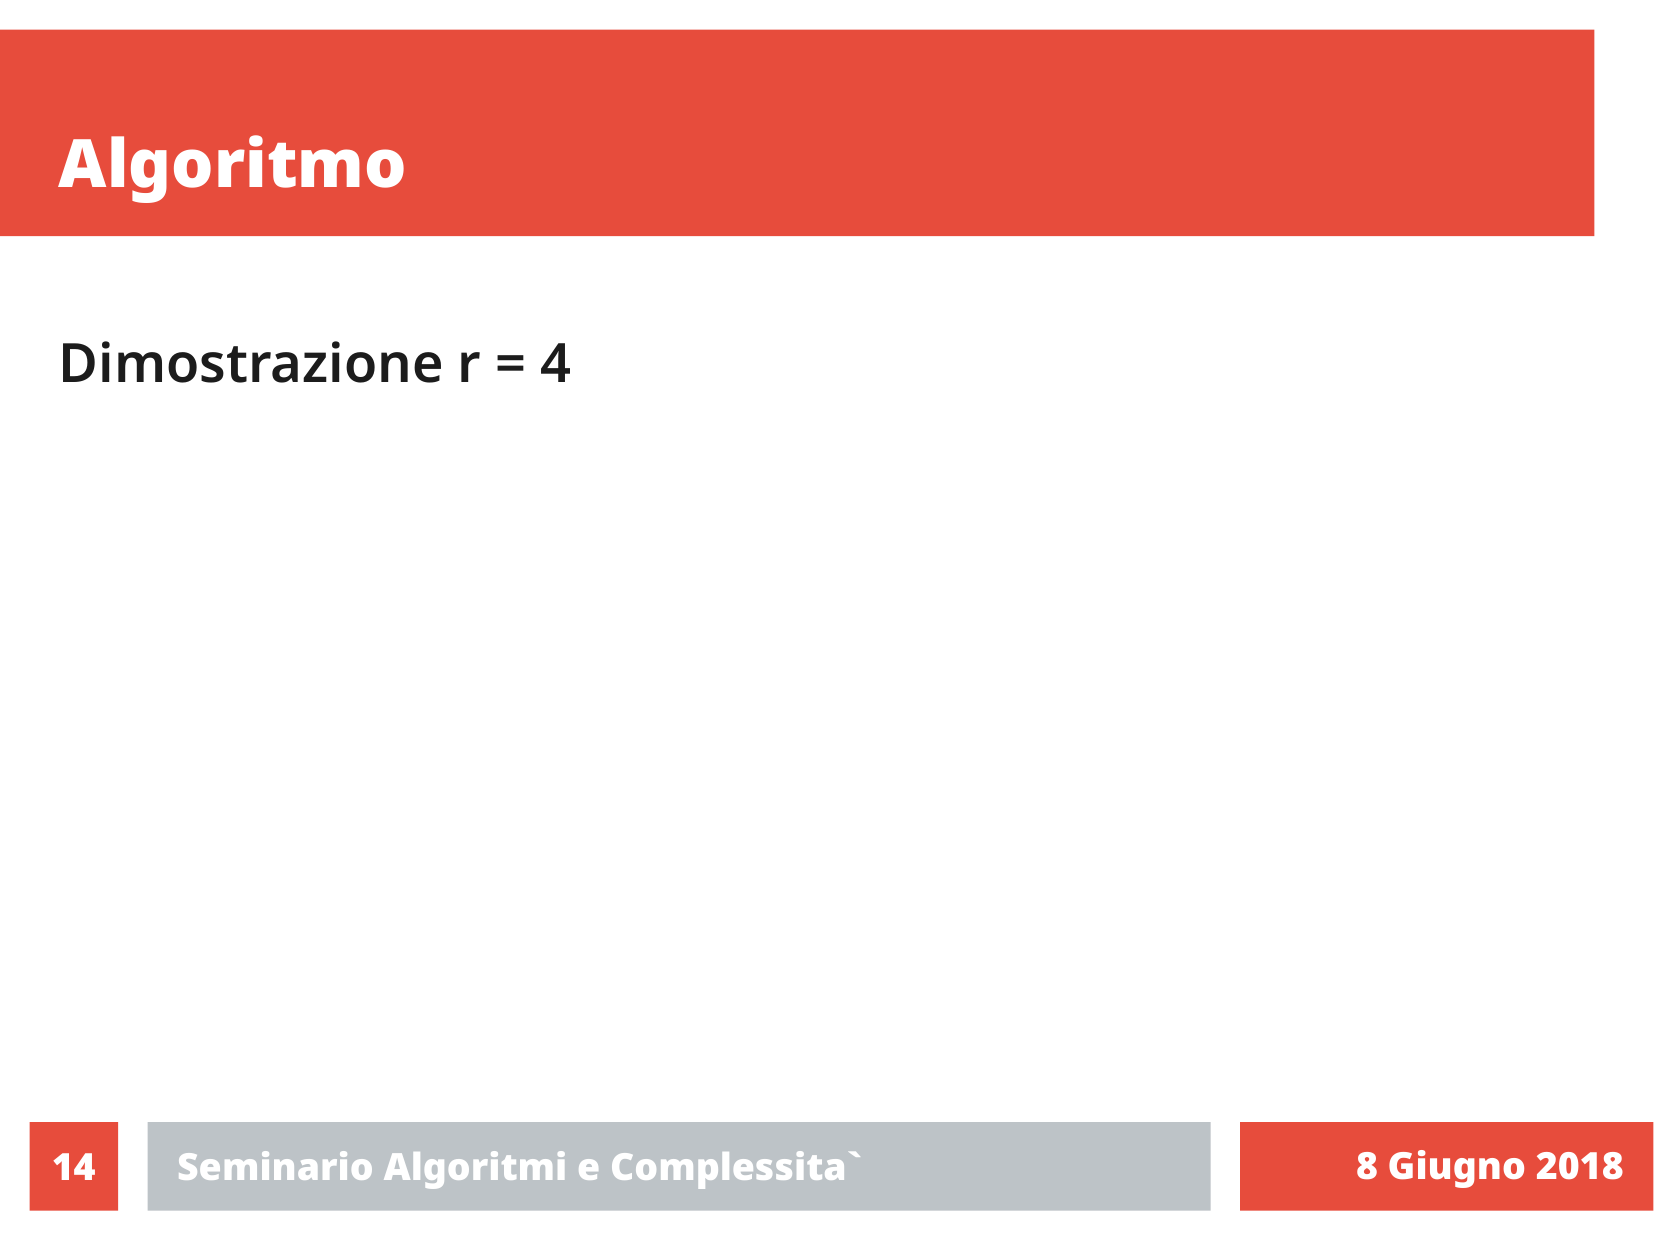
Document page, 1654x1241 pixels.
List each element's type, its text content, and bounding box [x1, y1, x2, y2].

list Dimostrazione r = 4 [59, 324, 1565, 1093]
title Algoritmo [59, 59, 1595, 207]
